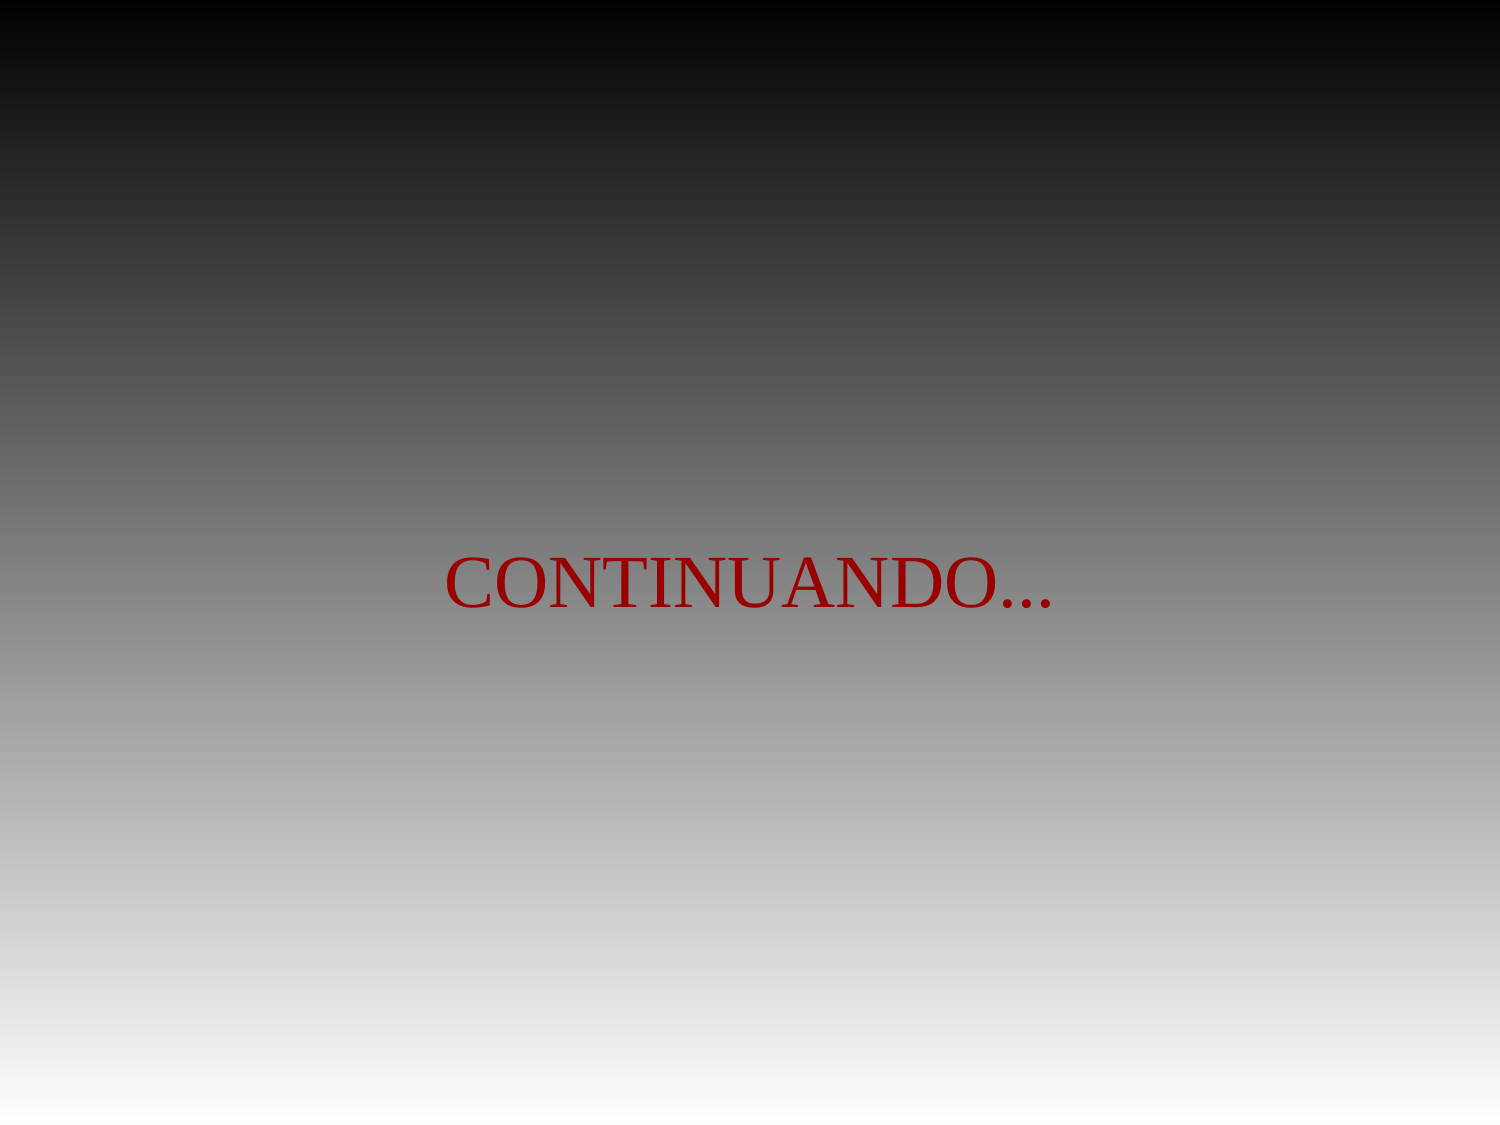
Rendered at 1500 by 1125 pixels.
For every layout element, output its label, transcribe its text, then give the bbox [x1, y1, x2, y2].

text_box CONTINUANDO... [421, 524, 1079, 631]
